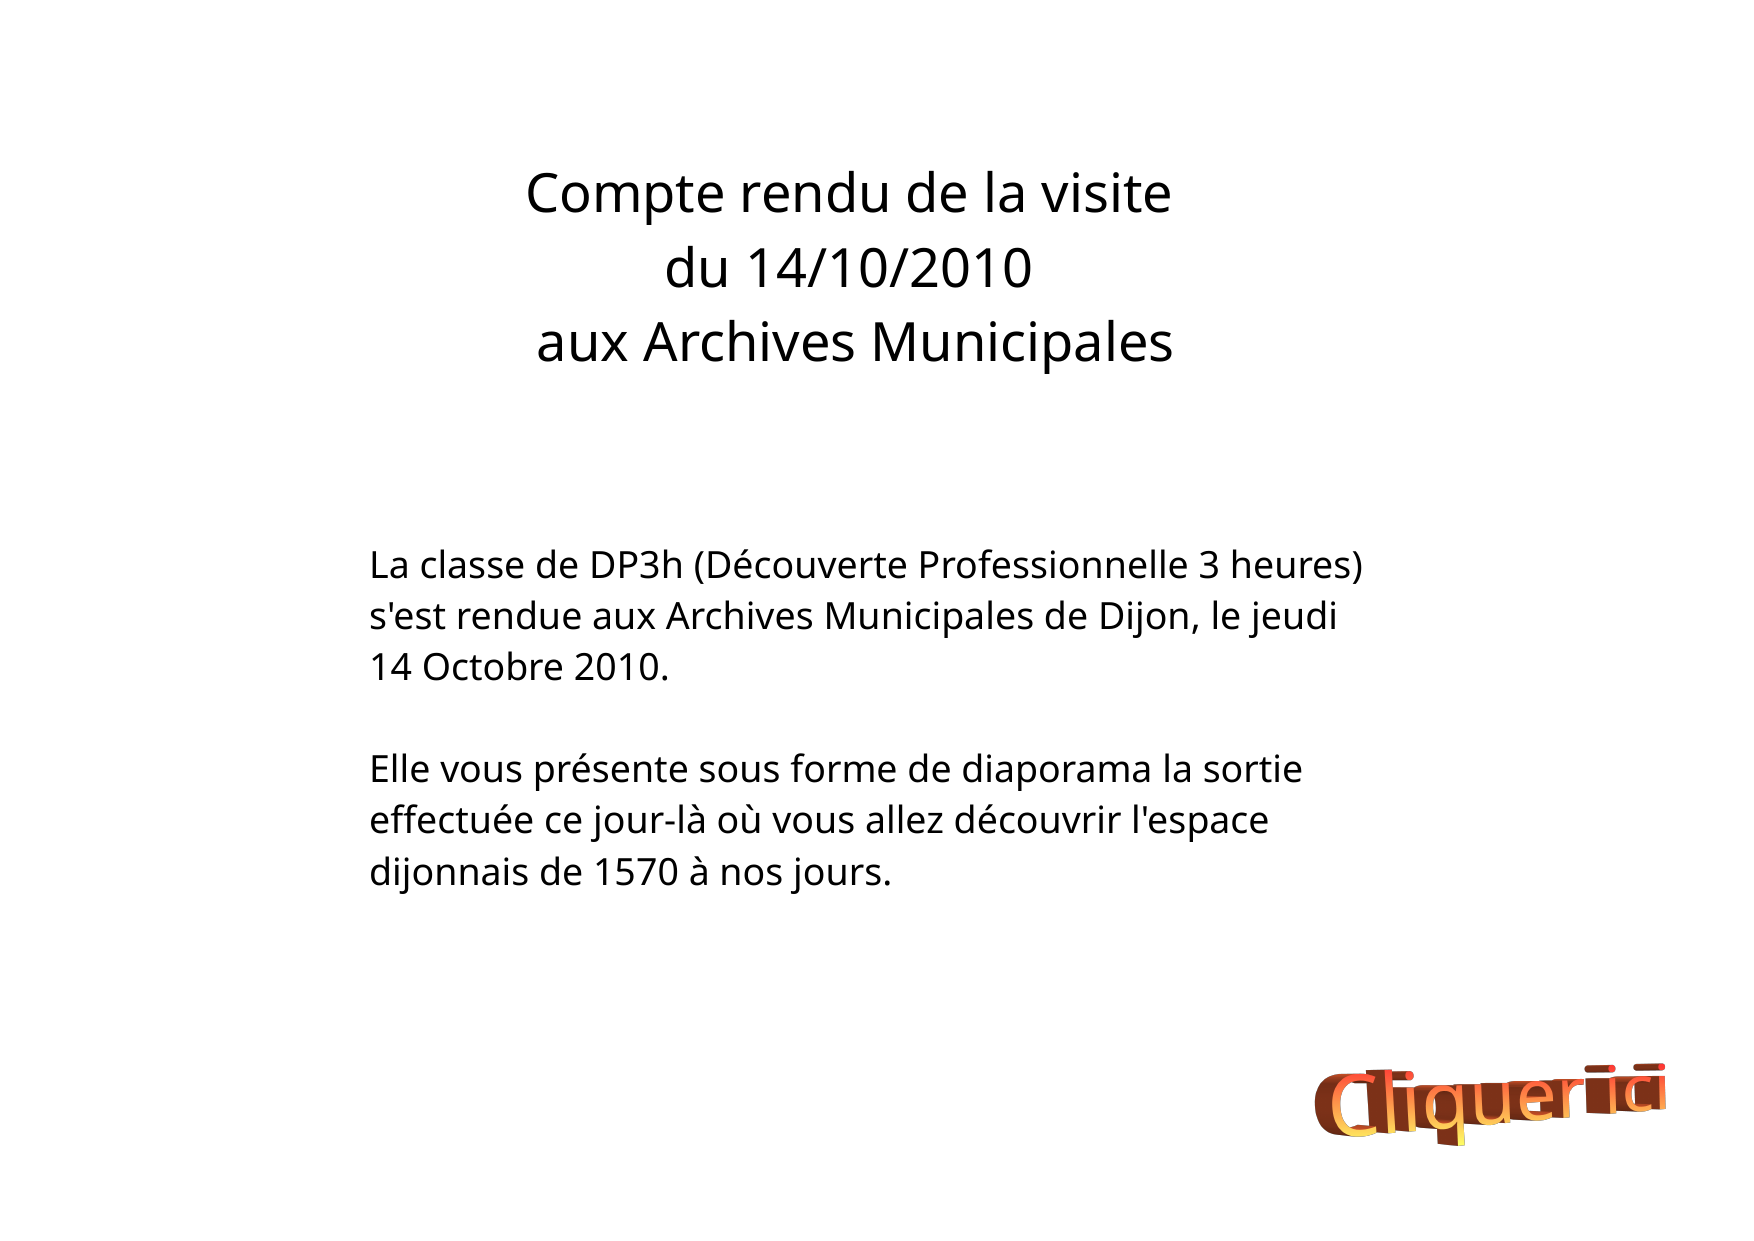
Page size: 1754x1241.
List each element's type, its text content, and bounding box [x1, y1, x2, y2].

text_box La classe de DP3h (Découverte Professionnelle 3 heures) s'est rendue aux Archives Municipales de Dijon, le jeudi 14 Octobre 2010. Elle vous présente sous forme de diaporama la sortie effectuée ce jour-là où vous allez découvrir l'espace dijonnais de 1570 à nos jours. [354, 531, 1388, 914]
text_box Compte rendu de la visite du 14/10/2010 aux Archives Municipales [206, 147, 1506, 390]
